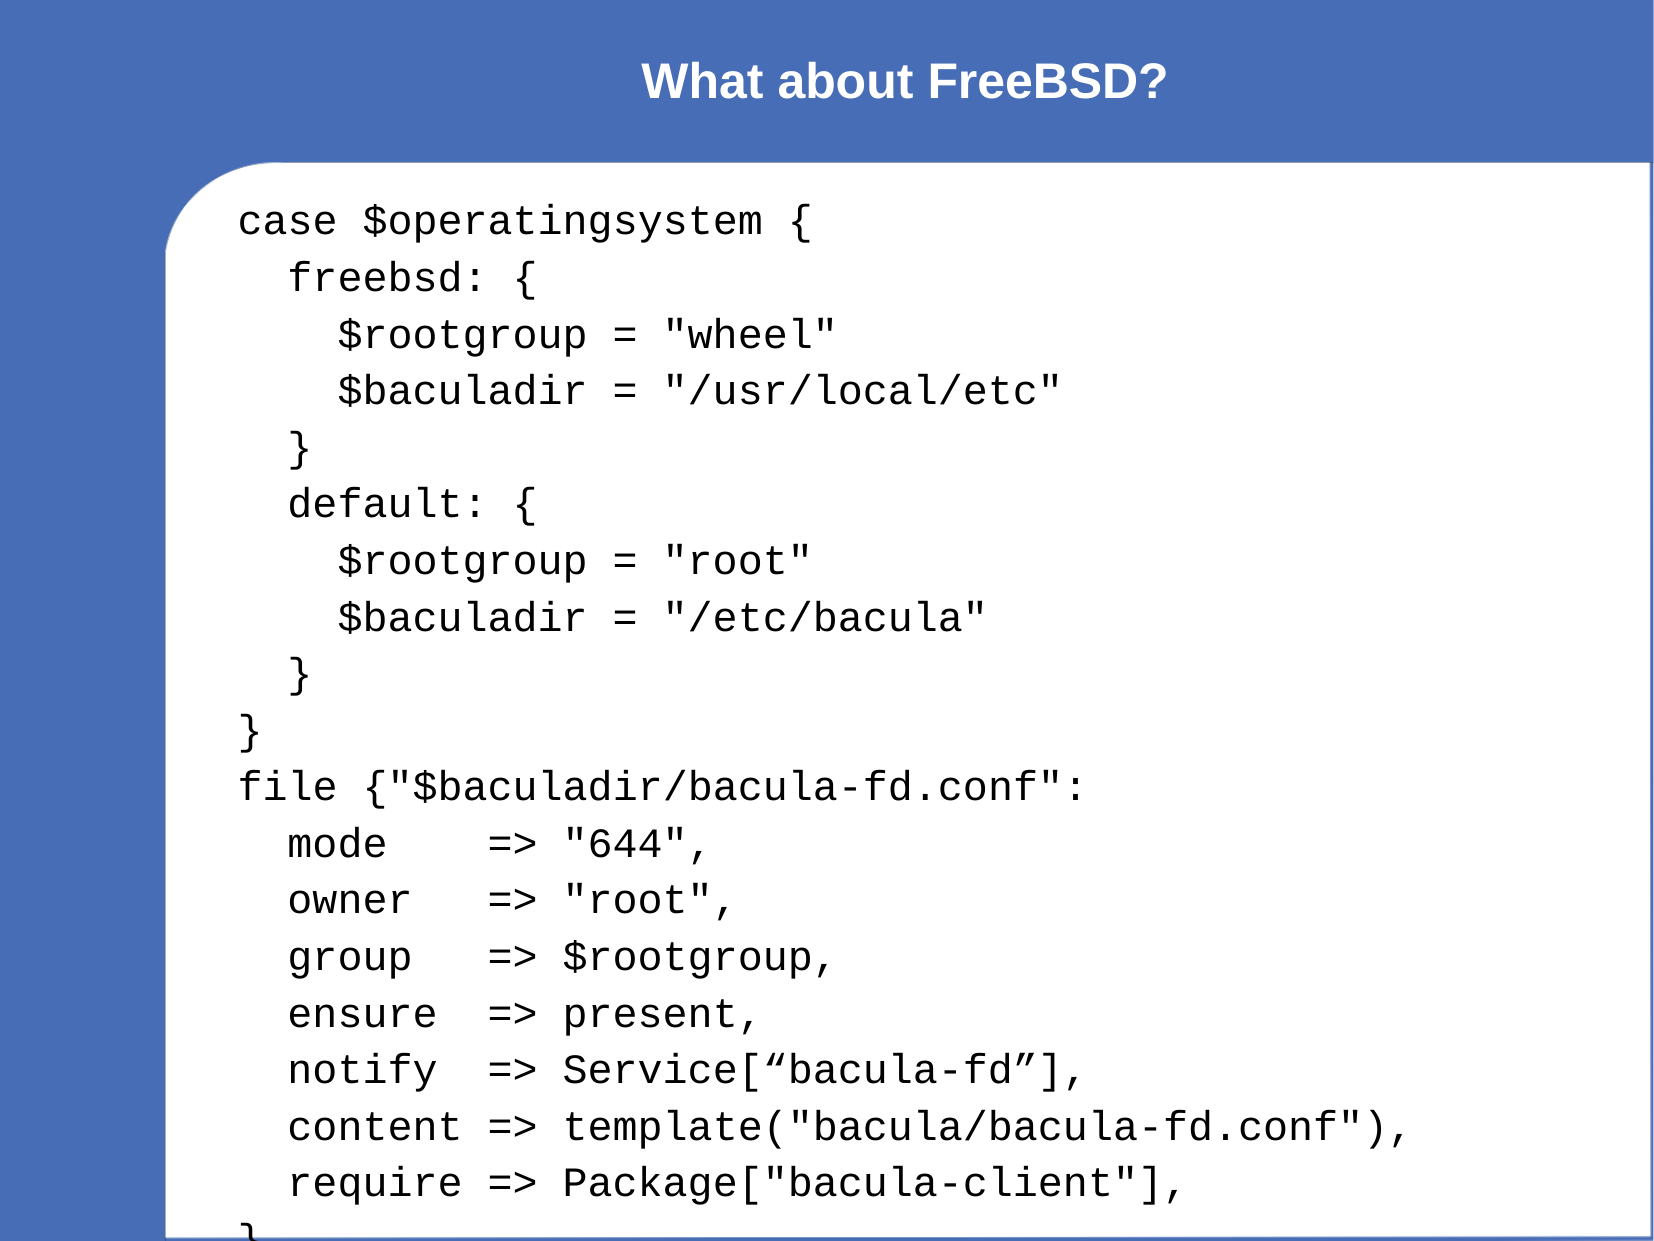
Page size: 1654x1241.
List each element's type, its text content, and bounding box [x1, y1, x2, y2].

picture [0, 0, 1654, 1241]
list case $operatingsystem { freebsd: { $rootgroup = "wheel" $baculadir = "/usr/local/etc" } default: { $rootgroup = "root" $baculadir = "/etc/bacula" } } file {"$baculadir/bacula-fd.conf": mode => "644", owner => "root", group => $rootgroup, ensure => present, notify => Service[“bacula-fd”], content => template("bacula/bacula-fd.conf"), require => Package["bacula-client"], } [187, 200, 1549, 1241]
title What about FreeBSD? [225, 12, 1586, 151]
